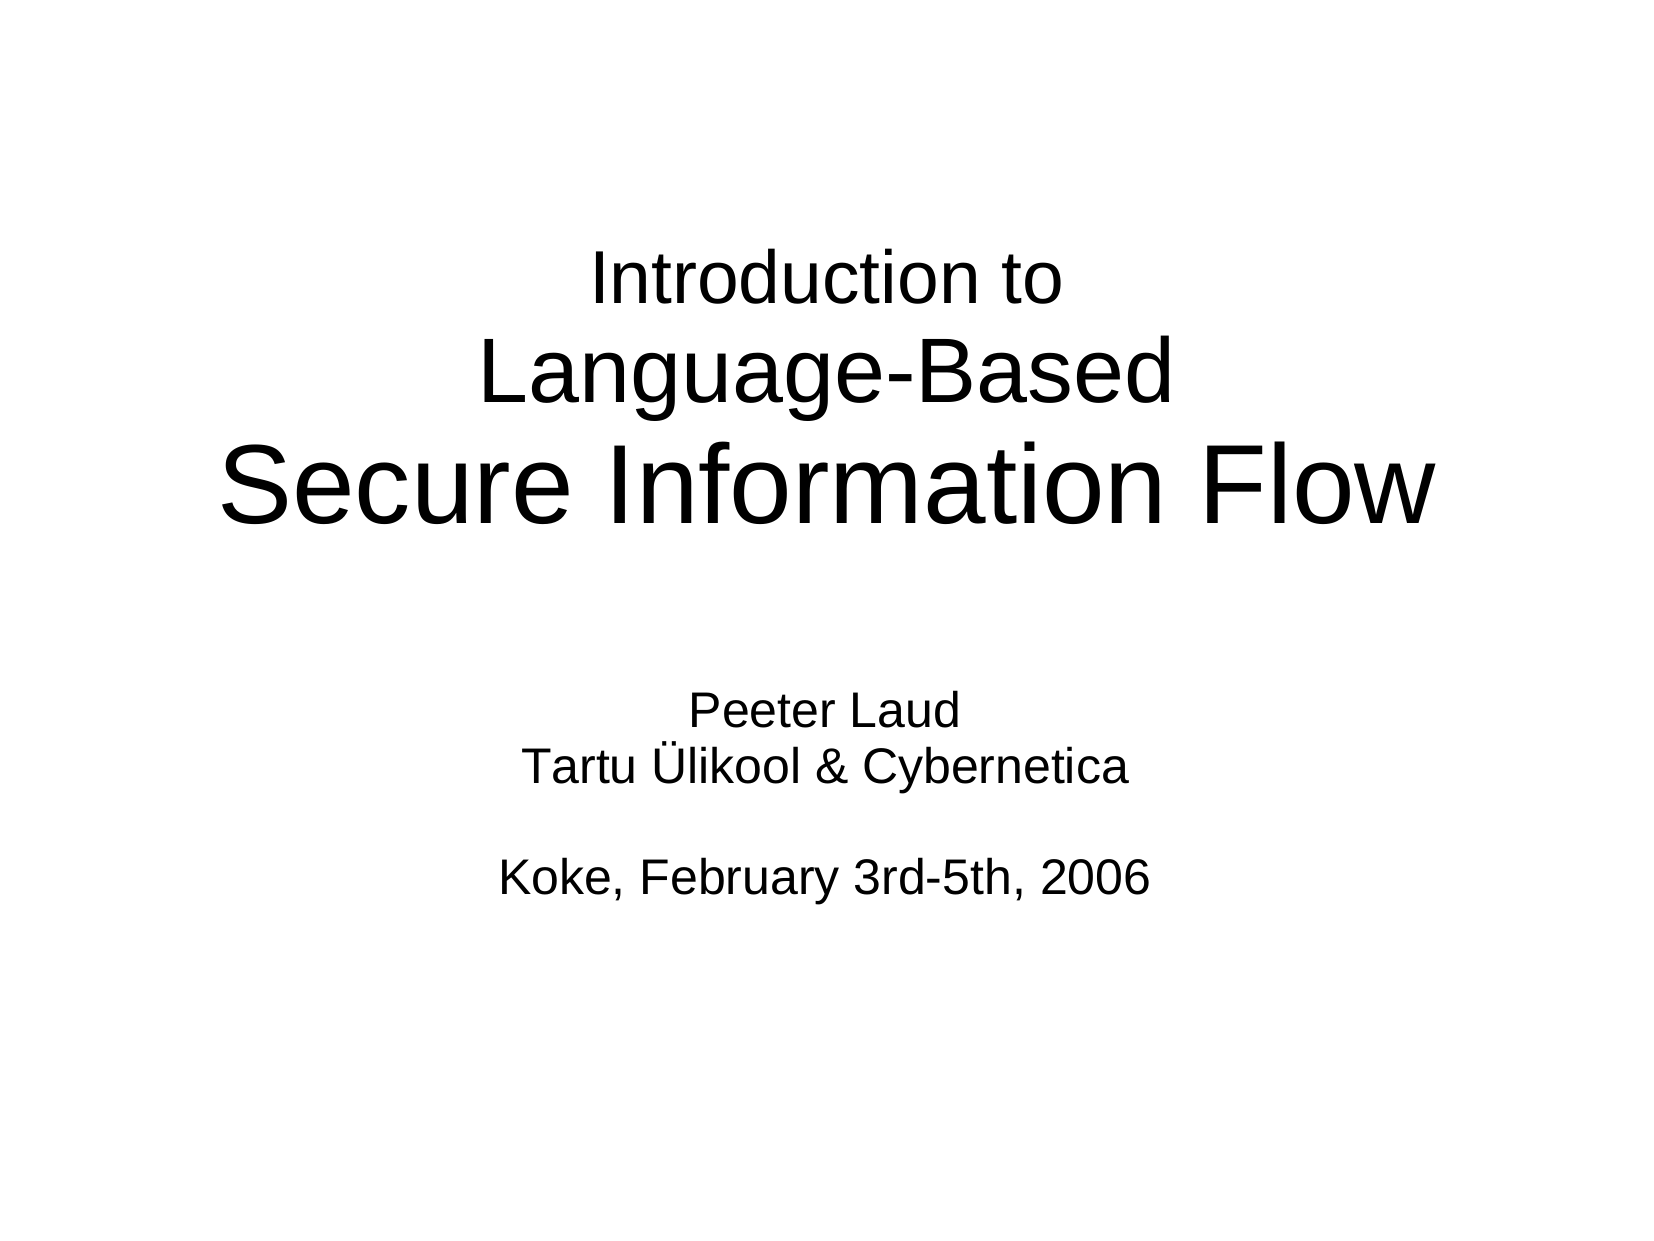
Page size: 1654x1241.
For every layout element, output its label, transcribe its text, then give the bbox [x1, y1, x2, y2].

text_box Peeter Laud Tartu Ülikool & Cybernetica Koke, February 3rd-5th, 2006 [300, 675, 1351, 913]
title Introduction to Language-Based Secure Information Flow [82, 235, 1571, 548]
